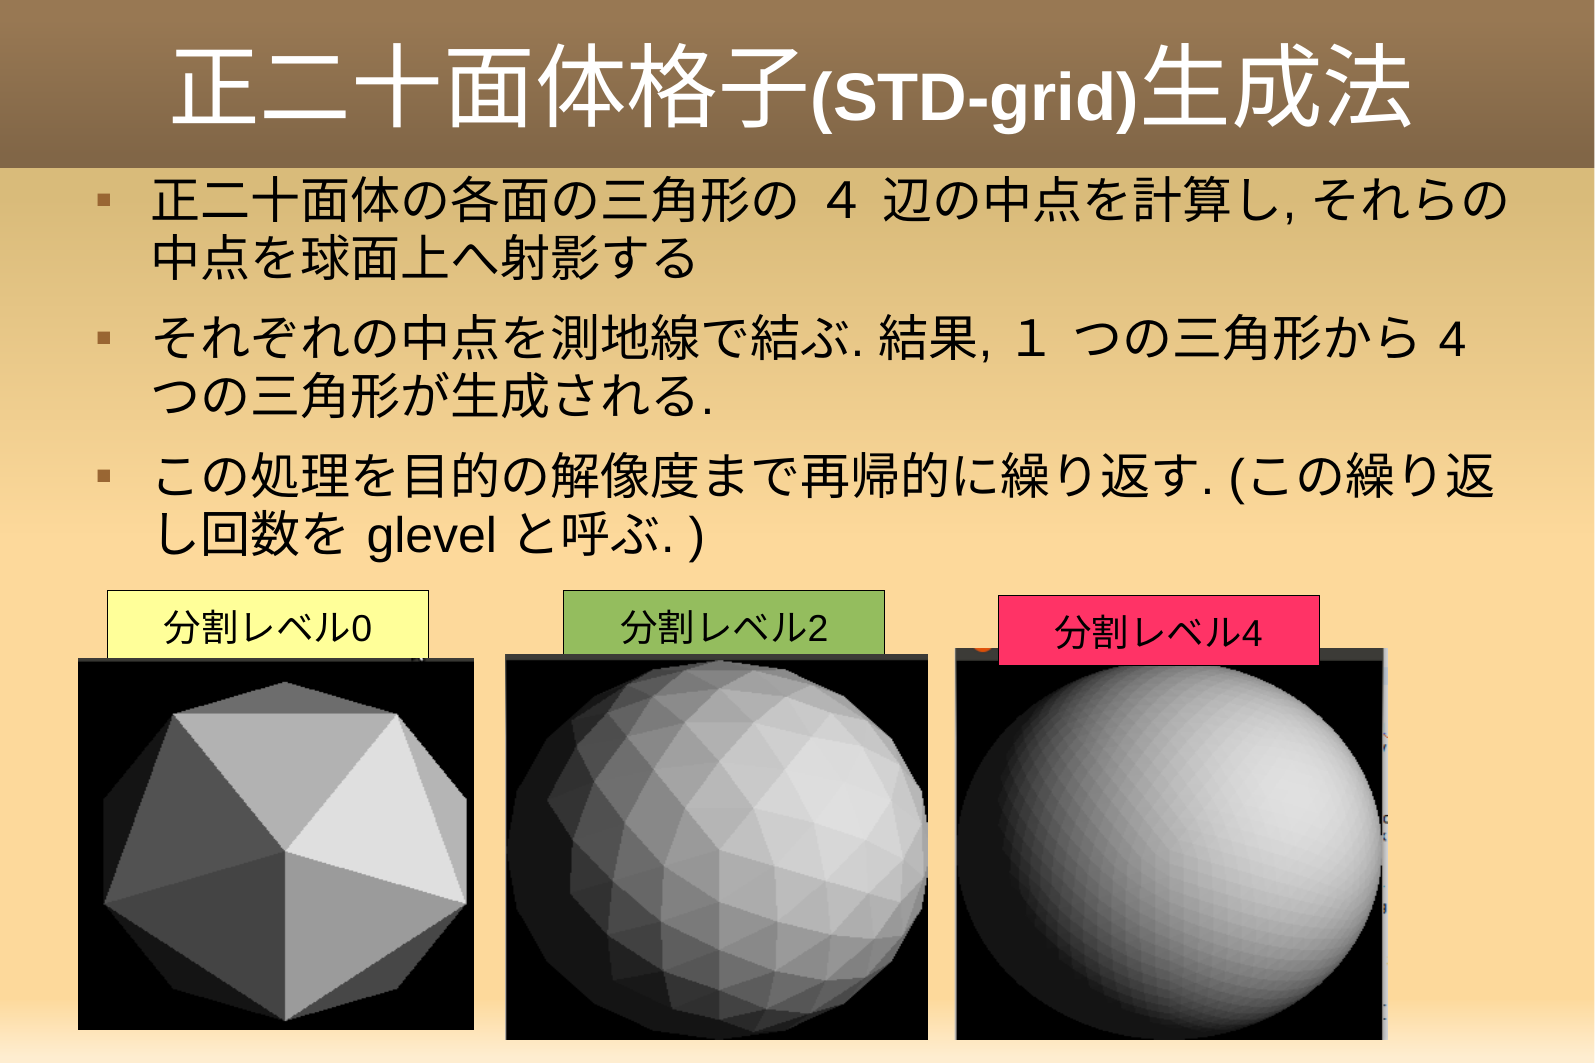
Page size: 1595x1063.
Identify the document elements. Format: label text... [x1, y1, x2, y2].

text_box 分割レベル4 [998, 595, 1320, 653]
list 正二十面体の各面の三角形の ４ 辺の中点を計算し, それらの中点を球面上へ射影する それぞれの中点を測地線で結ぶ. 結果, １ つの三角形から 4 つの三角形が生成される. この処理を目的の解像度まで再帰的に繰り返す. (この繰り返し回数を glevel と呼ぶ. ) [79, 171, 1515, 874]
title 正二十面体格子(STD-grid)生成法 [74, 0, 1510, 178]
picture [0, 0, 1595, 1063]
text_box 分割レベル2 [563, 590, 885, 648]
text_box 分割レベル0 [107, 590, 429, 648]
